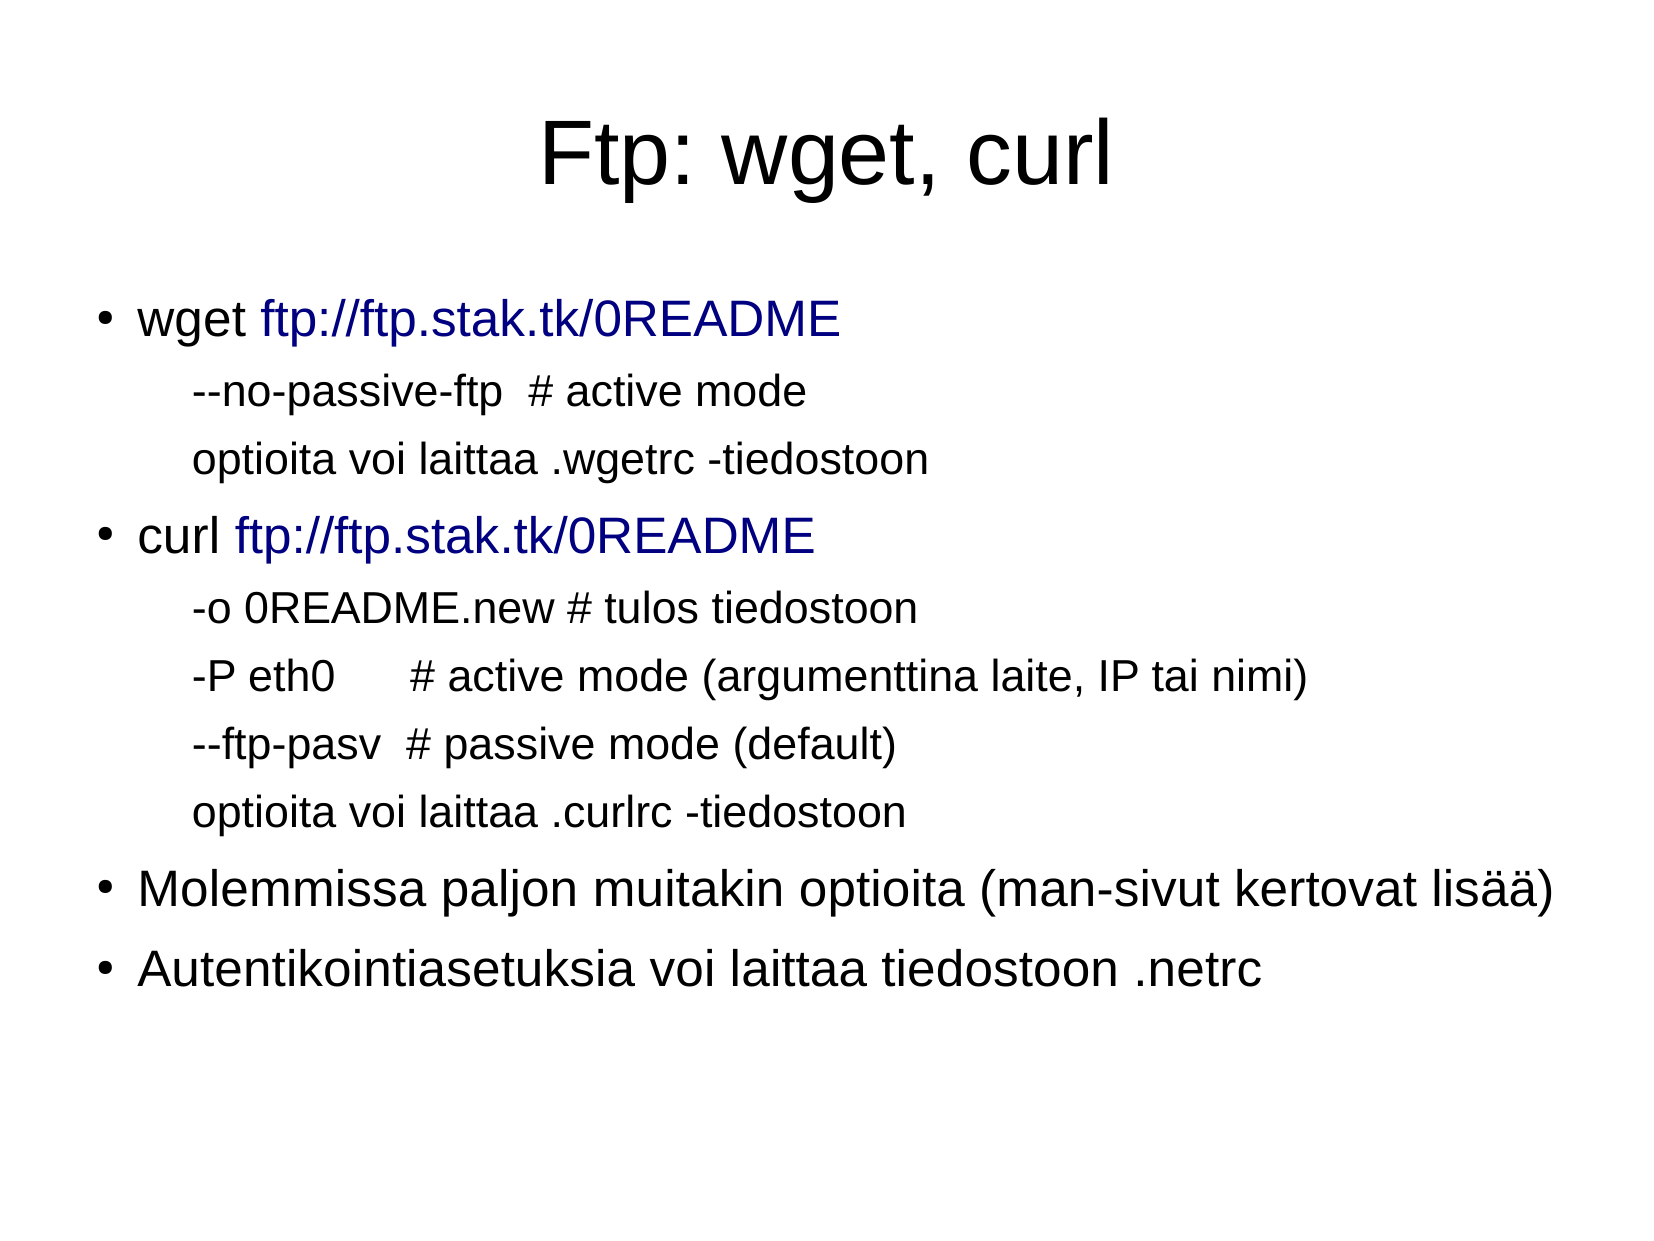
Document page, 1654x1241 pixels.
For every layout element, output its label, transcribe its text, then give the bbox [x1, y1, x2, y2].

title Ftp: wget, curl [82, 49, 1571, 257]
list wget ftp://ftp.stak.tk/0README --no-passive-ftp # active mode optioita voi laittaa .wgetrc -tiedostoon curl ftp://ftp.stak.tk/0README -o 0README.new # tulos tiedostoon -P eth0 # active mode (argumenttina laite, IP tai nimi) --ftp-pasv # passive mode (default) optioita voi laittaa .curlrc -tiedostoon Molemmissa paljon muitakin optioita (man-sivut kertovat lisää) Autentikointiasetuksia voi laittaa tiedostoon .netrc [82, 290, 1571, 1010]
